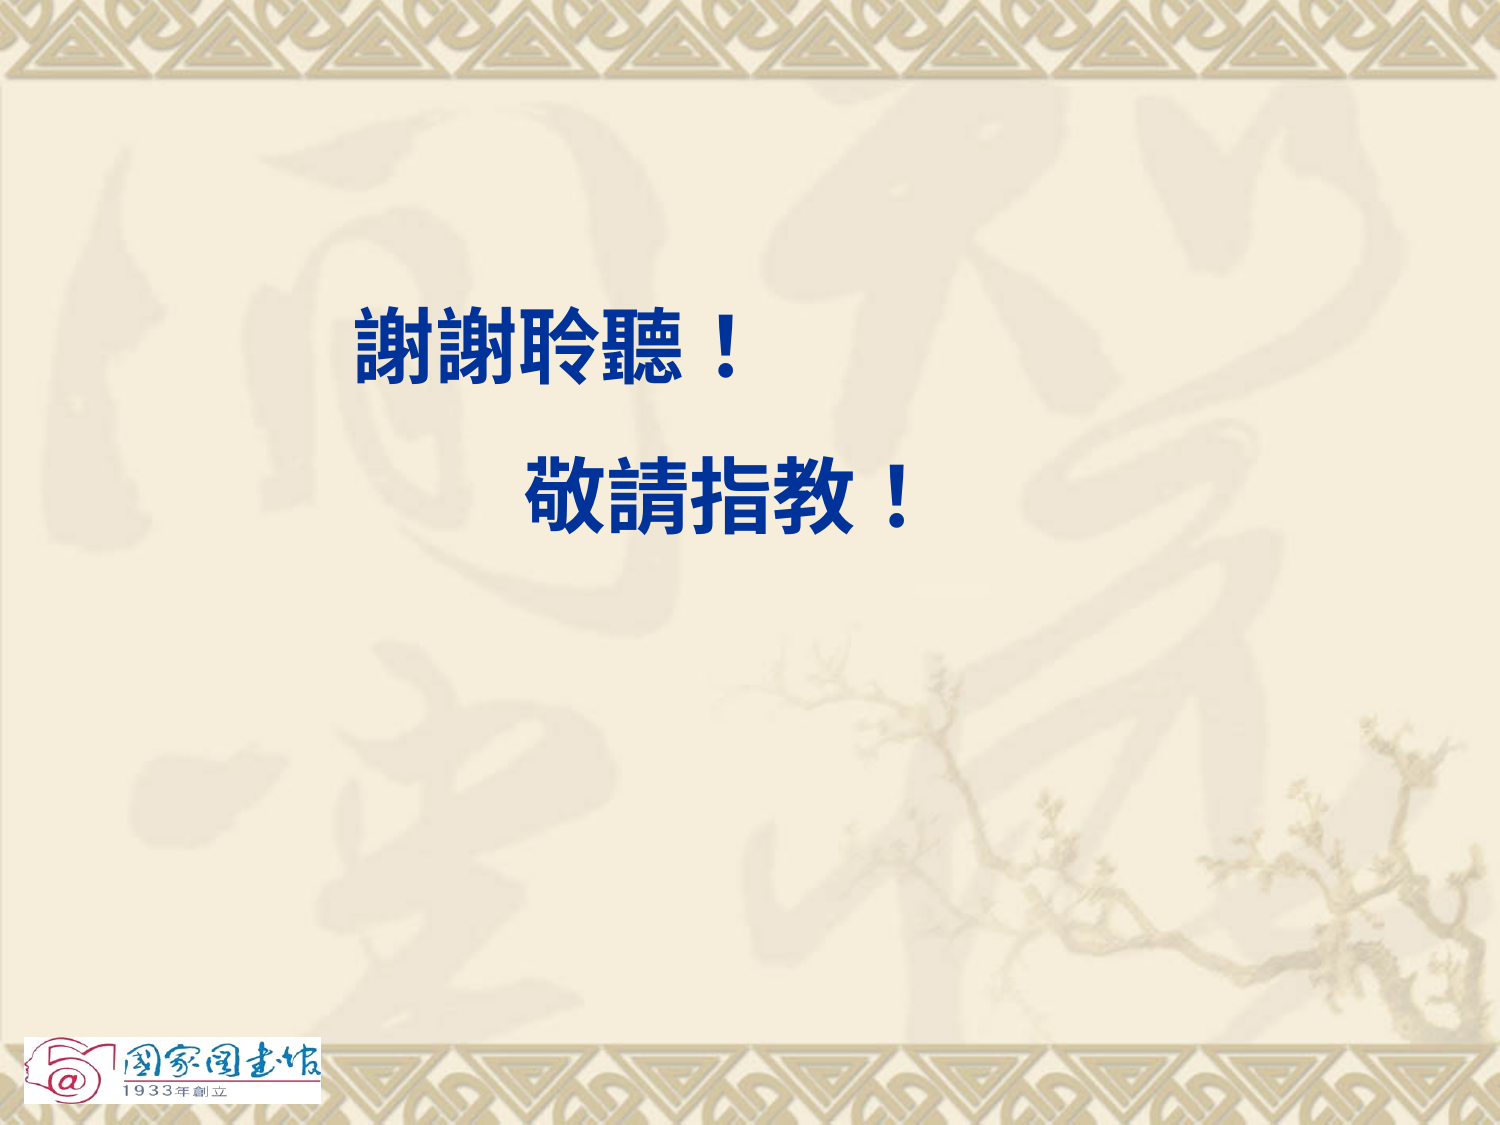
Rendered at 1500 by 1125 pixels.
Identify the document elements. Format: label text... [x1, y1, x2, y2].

text_box 敬請指教！ [508, 426, 1017, 563]
title 謝謝聆聽！ [336, 267, 845, 421]
picture [0, 0, 1500, 1125]
